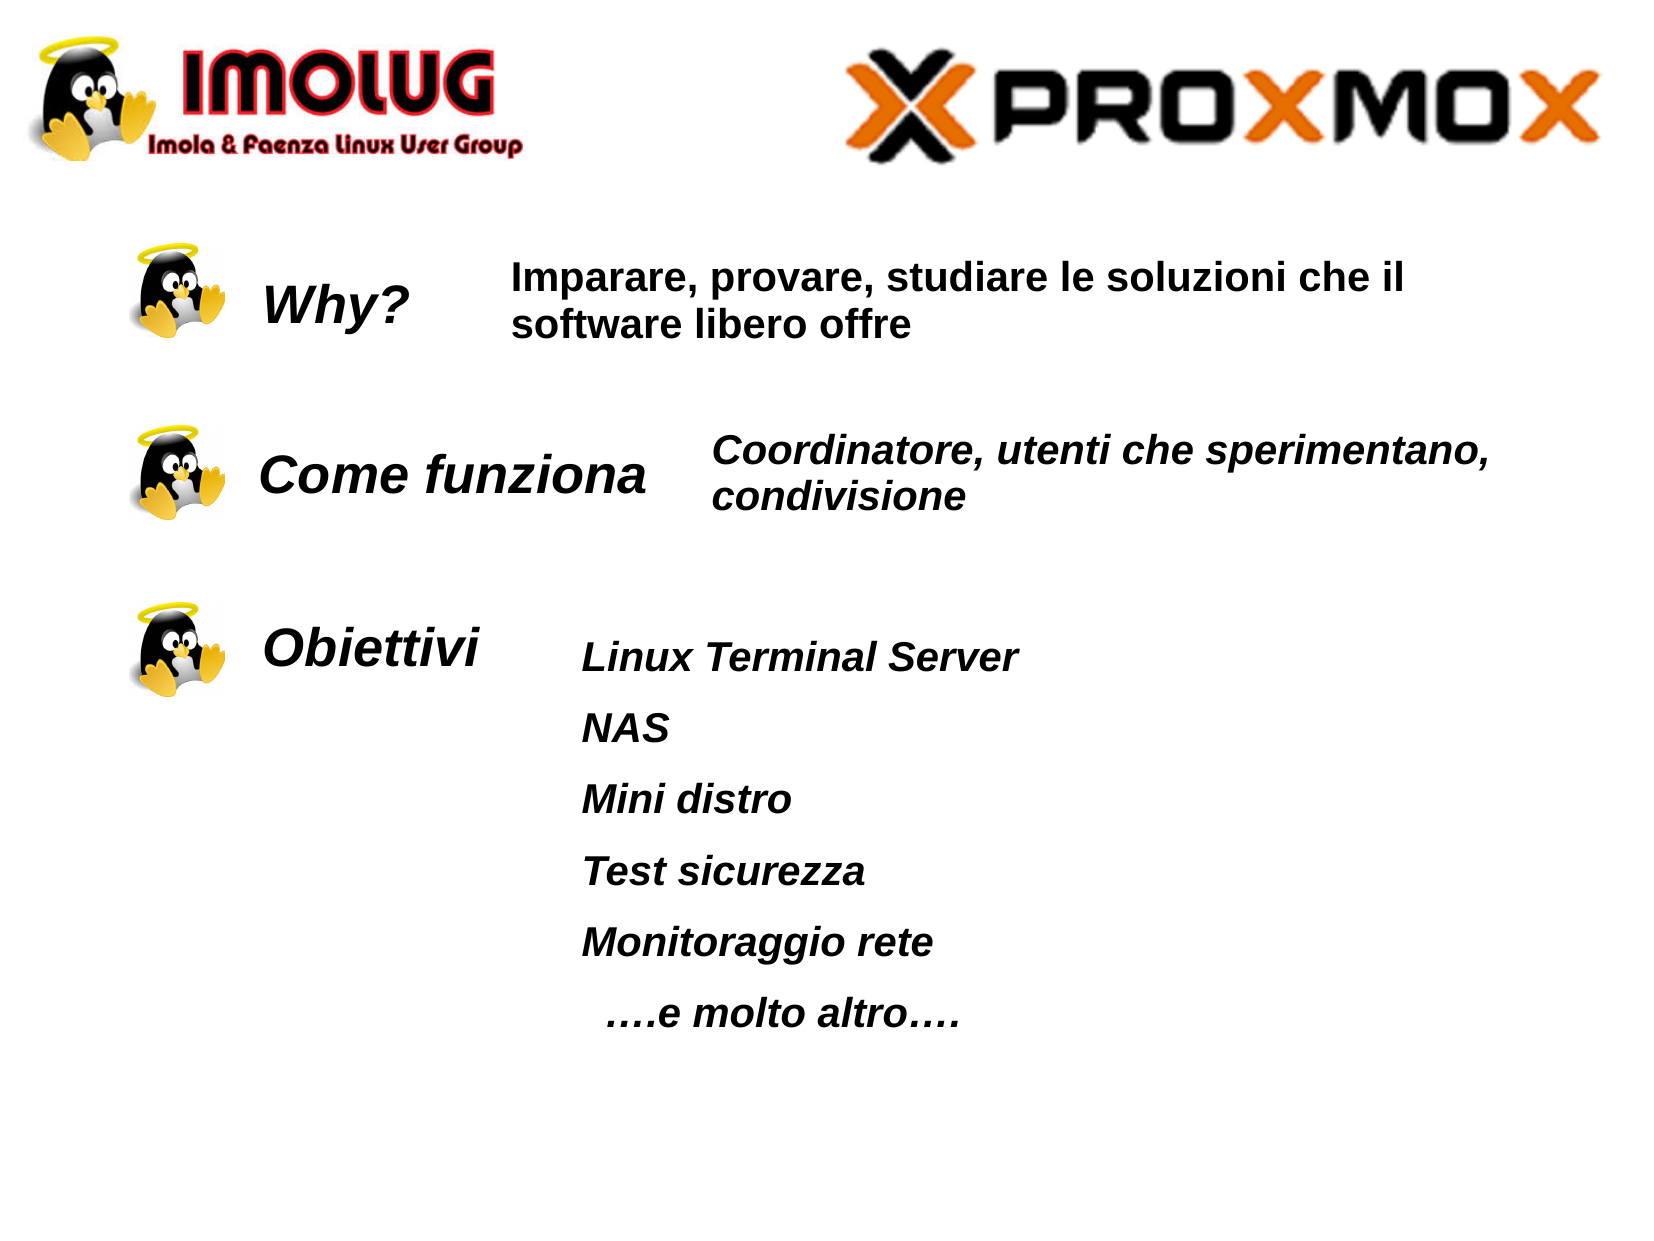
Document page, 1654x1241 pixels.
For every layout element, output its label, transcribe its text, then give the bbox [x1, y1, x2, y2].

text_box Imparare, provare, studiare le soluzioni che il software libero offre [496, 246, 1512, 355]
text_box Why? [248, 266, 426, 343]
text_box Linux Terminal Server NAS Mini distro Test sicurezza Monitoraggio rete ….e molto altro…. [566, 625, 1441, 1044]
picture [129, 425, 225, 520]
text_box Obiettivi [248, 609, 532, 686]
picture [129, 243, 225, 338]
text_box Come funziona [244, 437, 664, 513]
picture [827, 42, 1631, 196]
text_box Coordinatore, utenti che sperimentano, condivisione [696, 419, 1571, 528]
picture [129, 602, 225, 697]
picture [23, 35, 523, 161]
